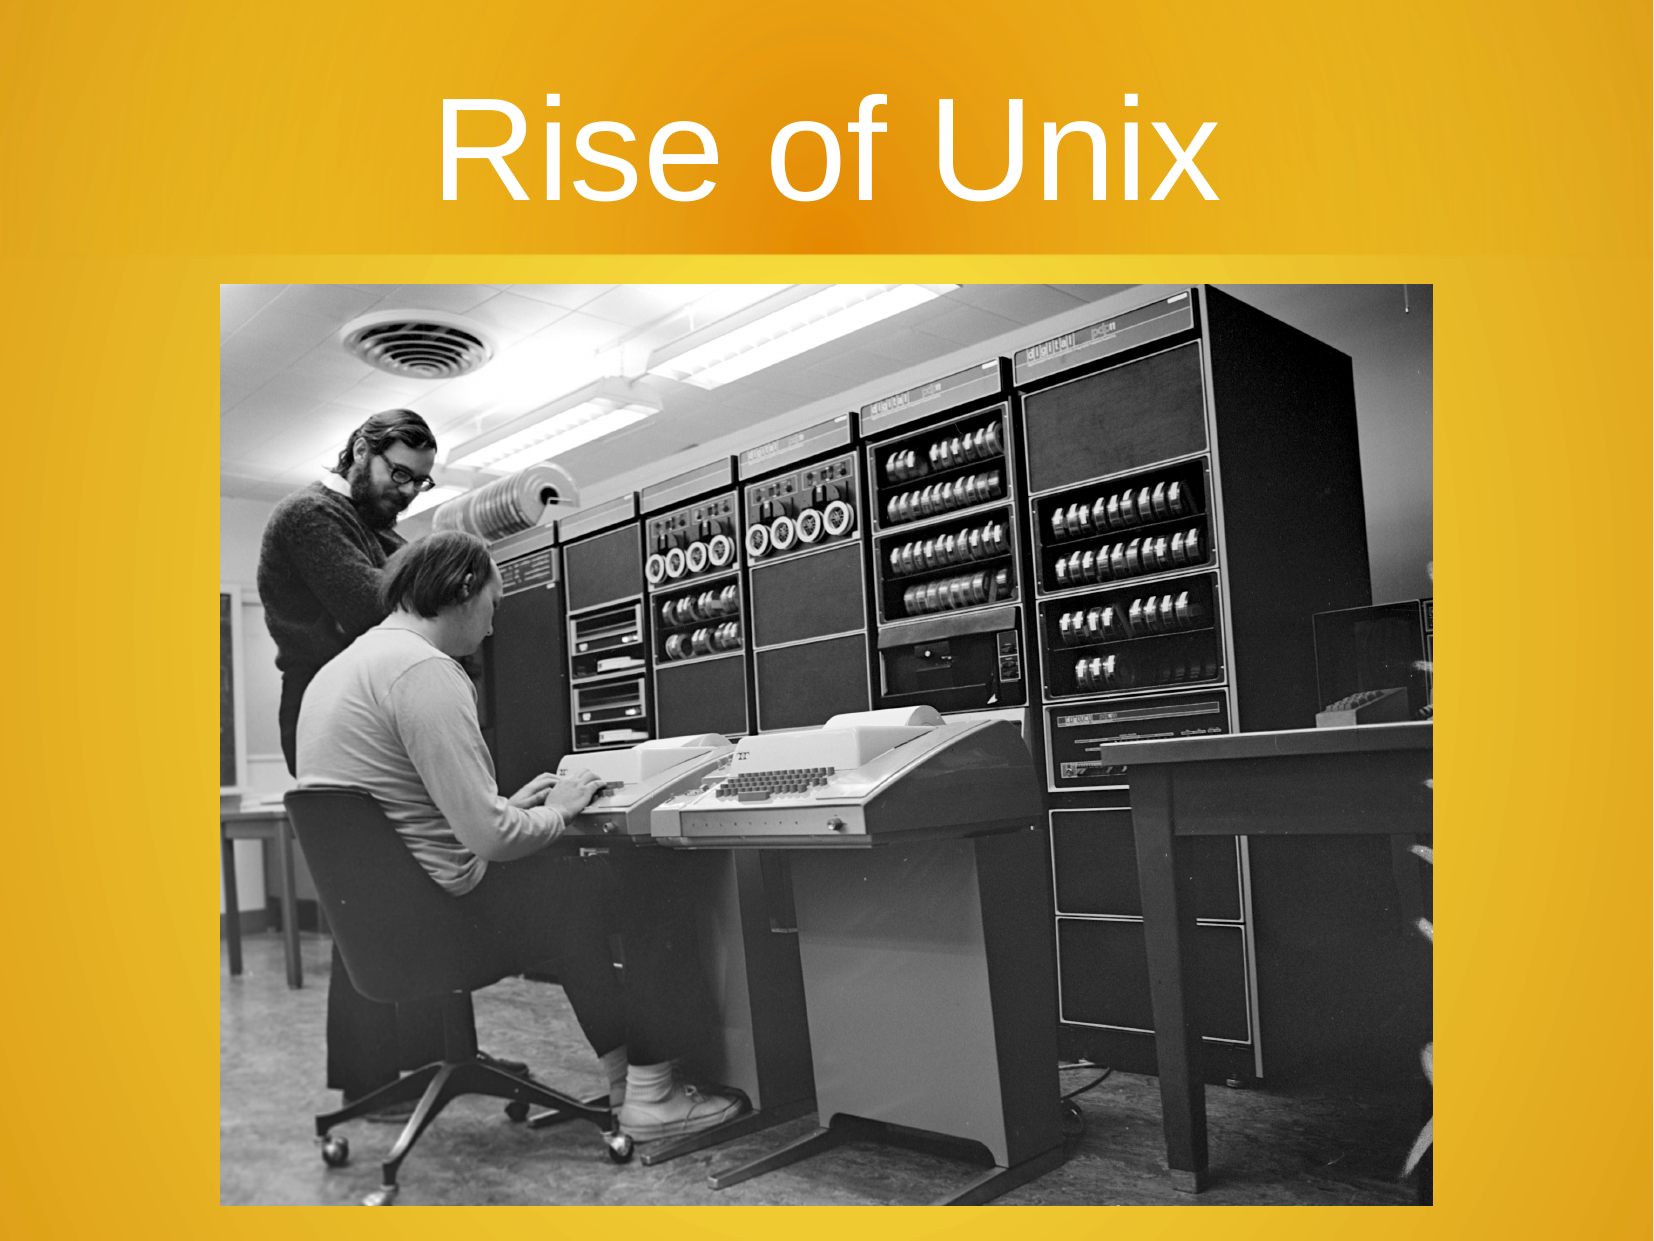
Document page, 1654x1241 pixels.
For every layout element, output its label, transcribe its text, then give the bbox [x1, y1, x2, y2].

picture [0, 0, 1654, 1241]
title Rise of Unix [82, 47, 1571, 252]
